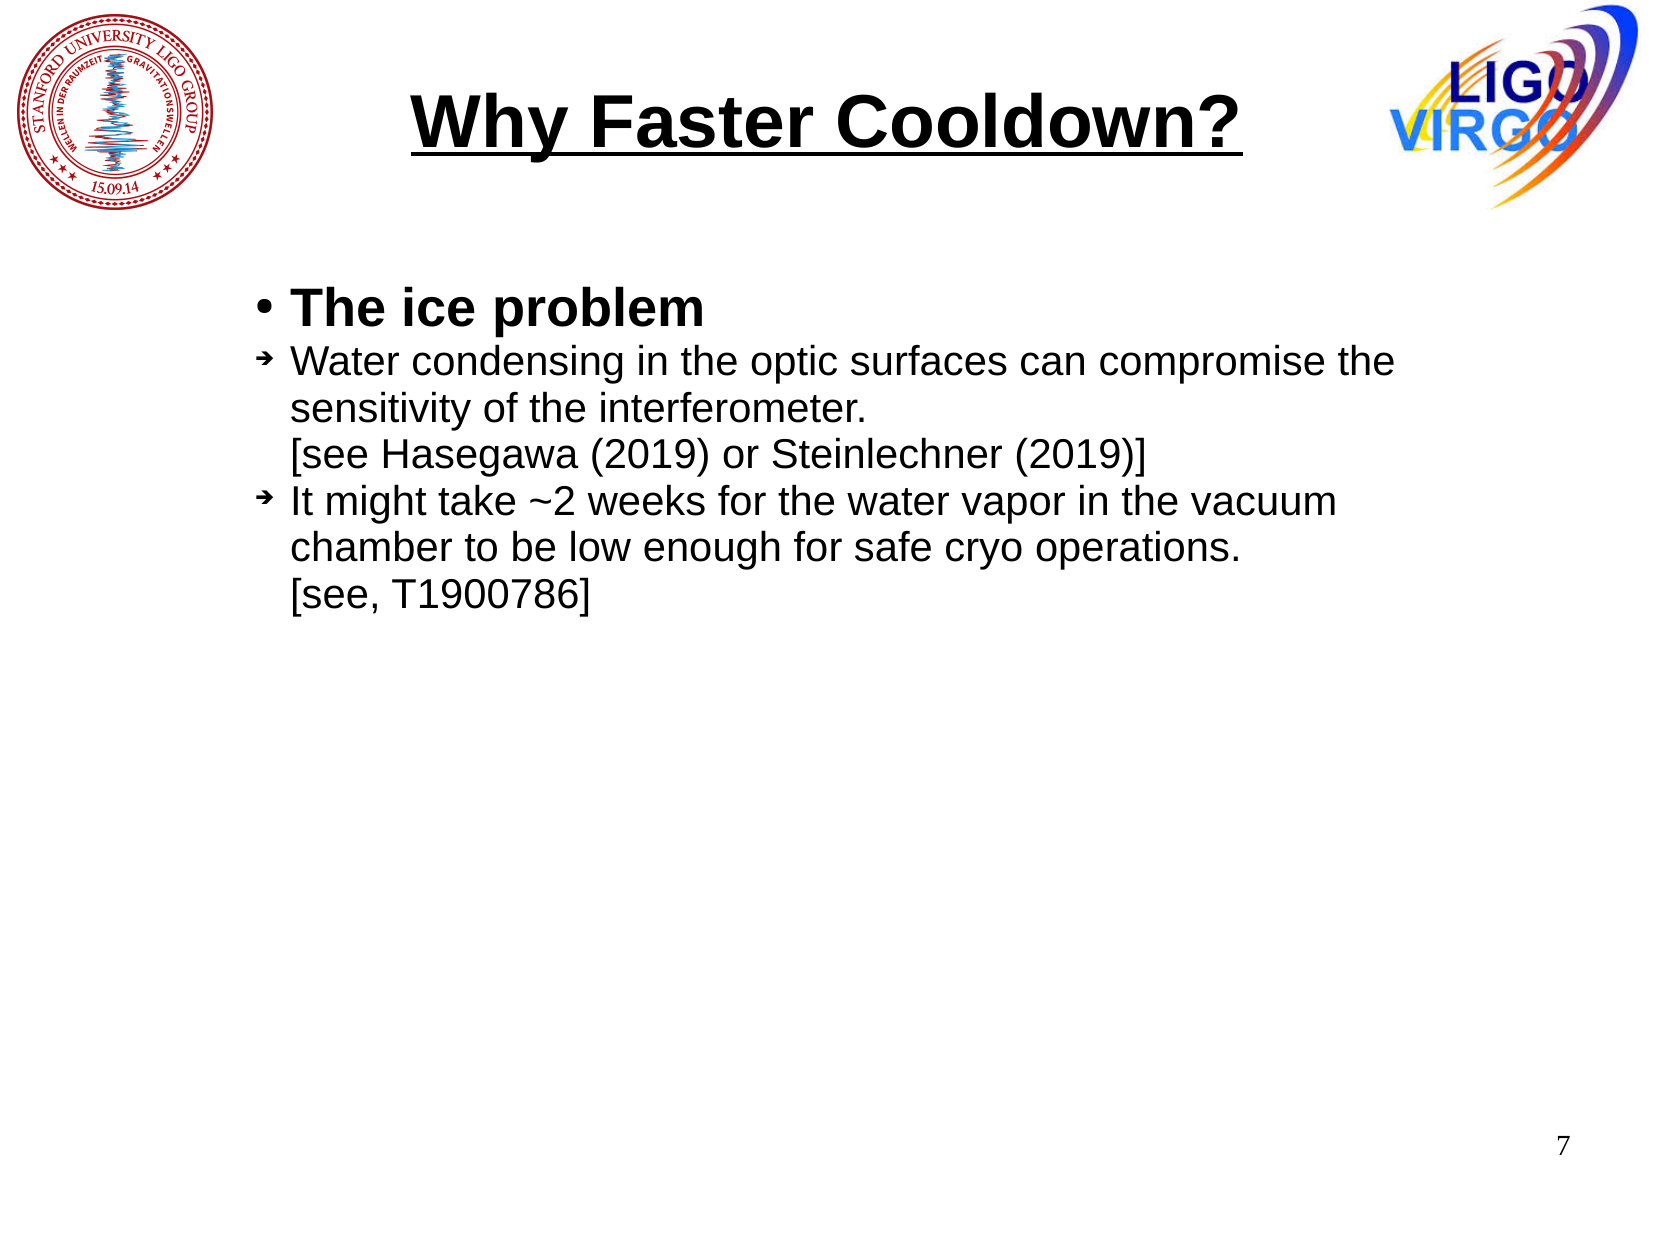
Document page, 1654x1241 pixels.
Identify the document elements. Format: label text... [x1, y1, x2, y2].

title Why Faster Cooldown? [82, 17, 1571, 226]
picture [17, 14, 213, 210]
text_box The ice problem Water condensing in the optic surfaces can compromise the sensitivity of the interferometer. [see Hasegawa (2019) or Steinlechner (2019)] It might take ~2 weeks for the water vapor in the vacuum chamber to be low enough for safe cryo operations. [see, T1900786] [240, 270, 1471, 671]
picture [1372, 0, 1654, 210]
